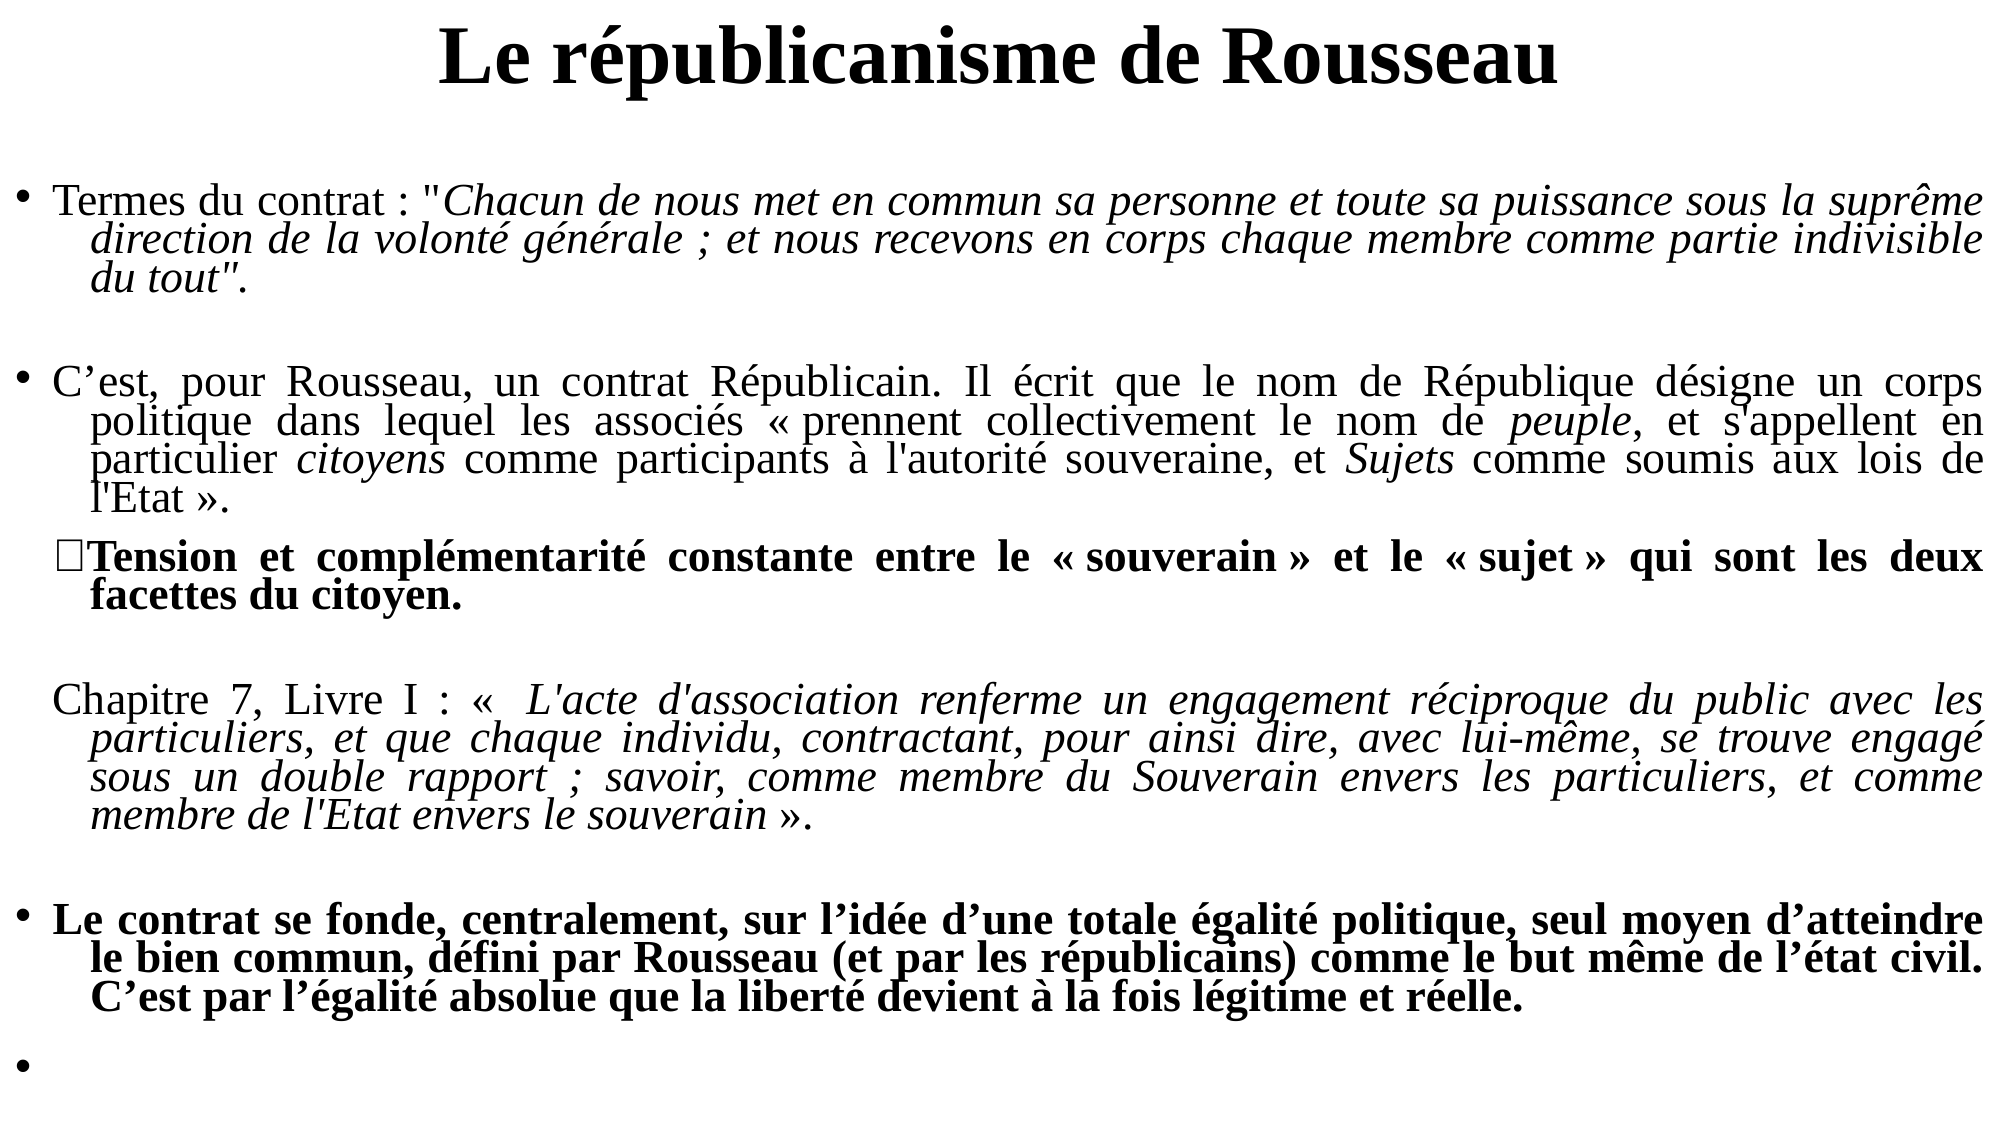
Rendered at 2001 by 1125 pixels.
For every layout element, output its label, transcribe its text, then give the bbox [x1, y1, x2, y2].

list Termes du contrat : "Chacun de nous met en commun sa personne et toute sa puissance sous la suprême direction de la volonté générale ; et nous recevons en corps chaque membre comme partie indivisible du tout". C’est, pour Rousseau, un contrat Républicain. Il écrit que le nom de République désigne un corps politique dans lequel les associés « prennent collectivement le nom de peuple, et s'appellent en particulier citoyens comme participants à l'autorité souveraine, et Sujets comme soumis aux lois de l'Etat ». Tension et complémentarité constante entre le « souverain » et le « sujet » qui sont les deux facettes du citoyen. Chapitre 7, Livre I : « L'acte d'association renferme un engagement réciproque du public avec les particuliers, et que chaque individu, contractant, pour ainsi dire, avec lui-même, se trouve engagé sous un double rapport ; savoir, comme membre du Souverain envers les particuliers, et comme membre de l'Etat envers le souverain ». Le contrat se fonde, centralement, sur l’idée d’une totale égalité politique, seul moyen d’atteindre le bien commun, défini par Rousseau (et par les républicains) comme le but même de l’état civil. C’est par l’égalité absolue que la liberté devient à la fois légitime et réelle. [0, 176, 2000, 1125]
title Le républicanisme de Rousseau [249, 0, 1750, 114]
